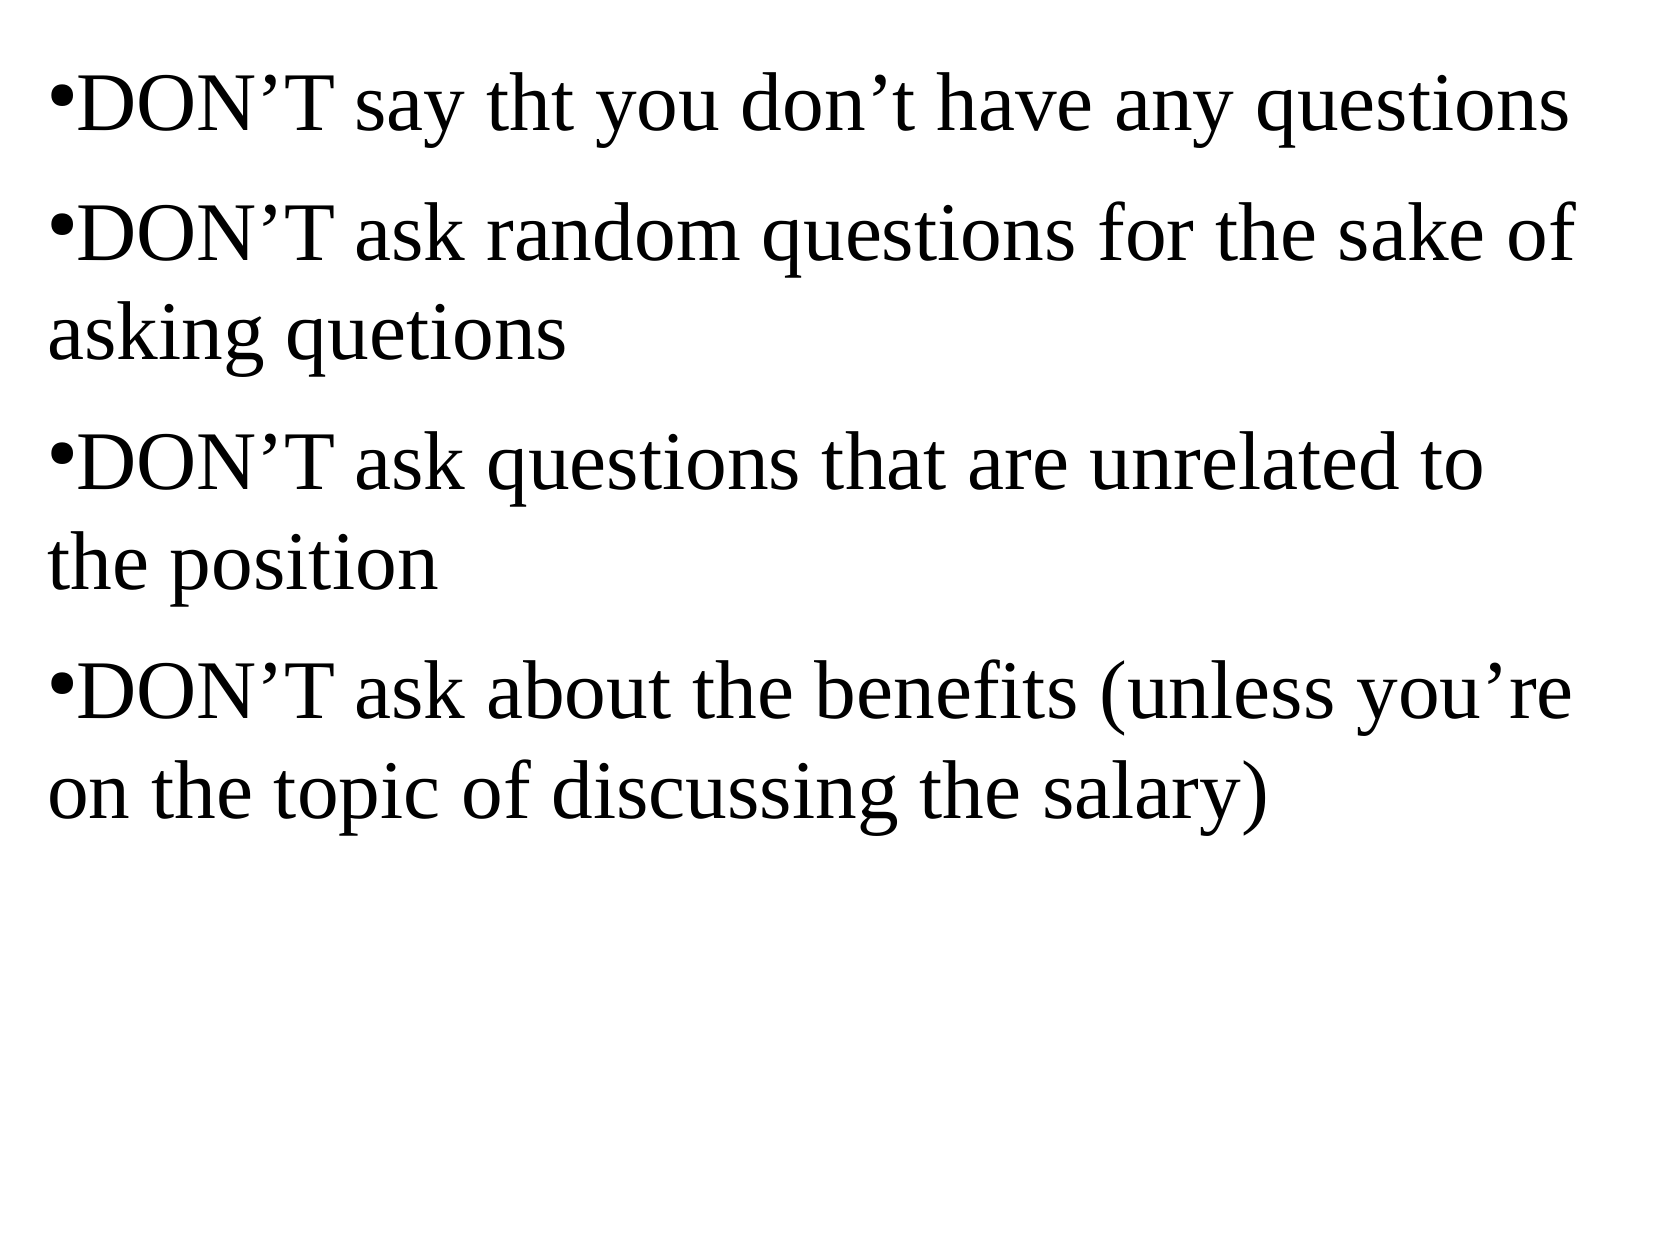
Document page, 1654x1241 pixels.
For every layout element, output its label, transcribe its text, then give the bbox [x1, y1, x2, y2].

list DON’T say tht you don’t have any questions DON’T ask random questions for the sake of asking quetions DON’T ask questions that are unrelated to the position DON’T ask about the benefits (unless you’re on the topic of discussing the salary) [47, 47, 1607, 1205]
